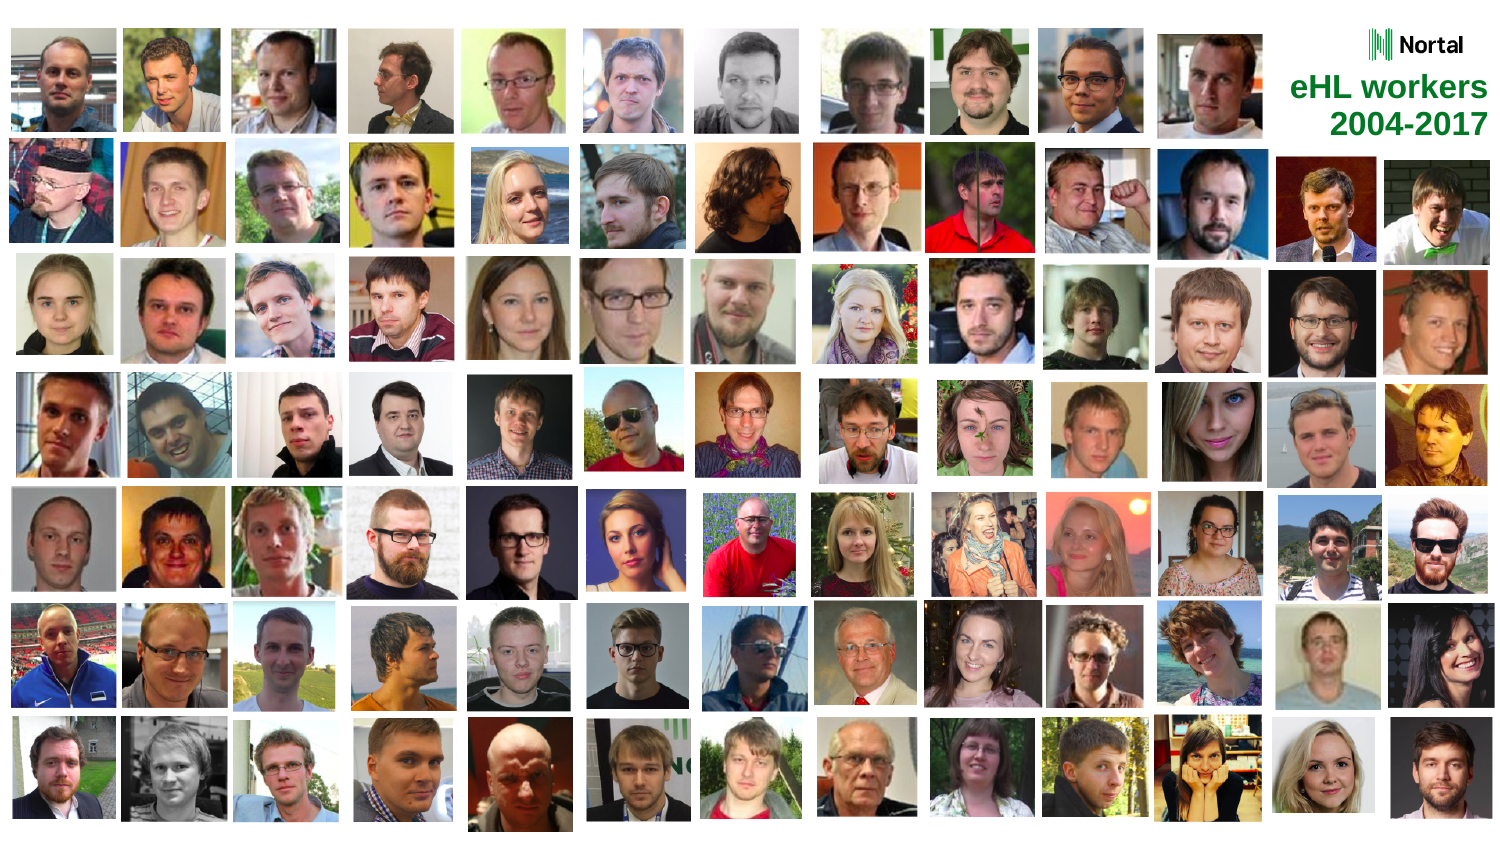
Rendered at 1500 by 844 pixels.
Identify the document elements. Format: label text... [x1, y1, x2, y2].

picture [2, 3, 1500, 844]
text_box eHL workers 2004-2017 [1275, 61, 1500, 151]
